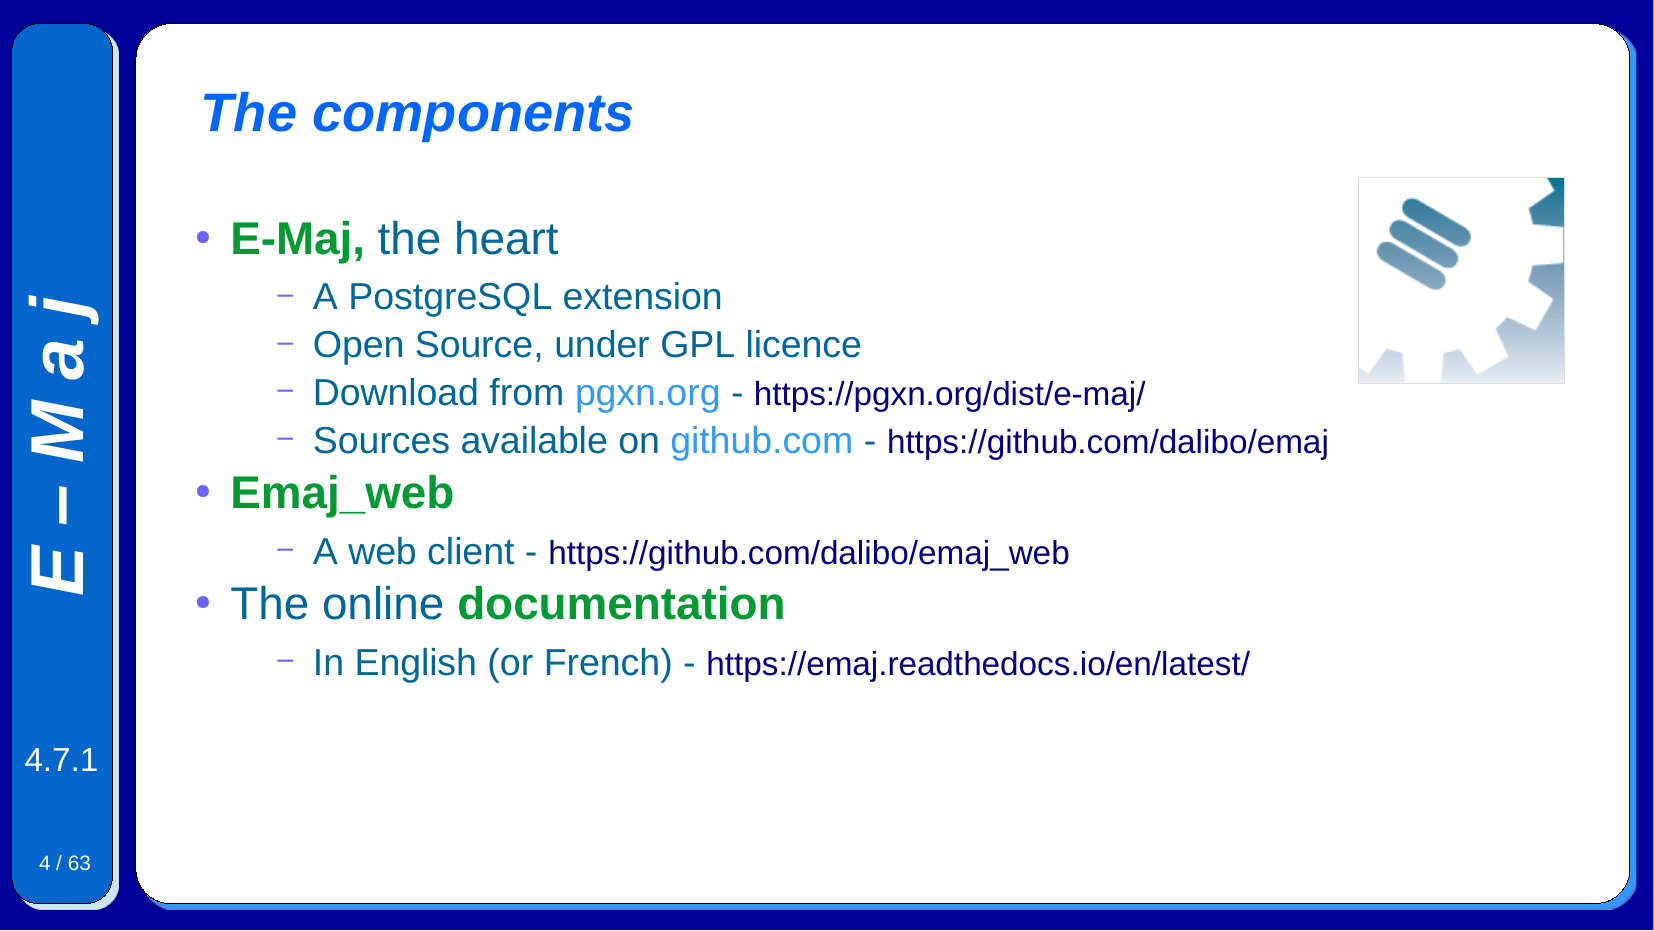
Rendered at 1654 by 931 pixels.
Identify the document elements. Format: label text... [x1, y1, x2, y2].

picture [1358, 177, 1565, 384]
title The components [200, 34, 1575, 191]
list E-Maj, the heart A PostgreSQL extension Open Source, under GPL licence Download from pgxn.org - https://pgxn.org/dist/e-maj/ Sources available on github.com - https://github.com/dalibo/emaj Emaj_web A web client - https://github.com/dalibo/emaj_web The online documentation In English (or French) - https://emaj.readthedocs.io/en/latest/ [177, 212, 1587, 804]
